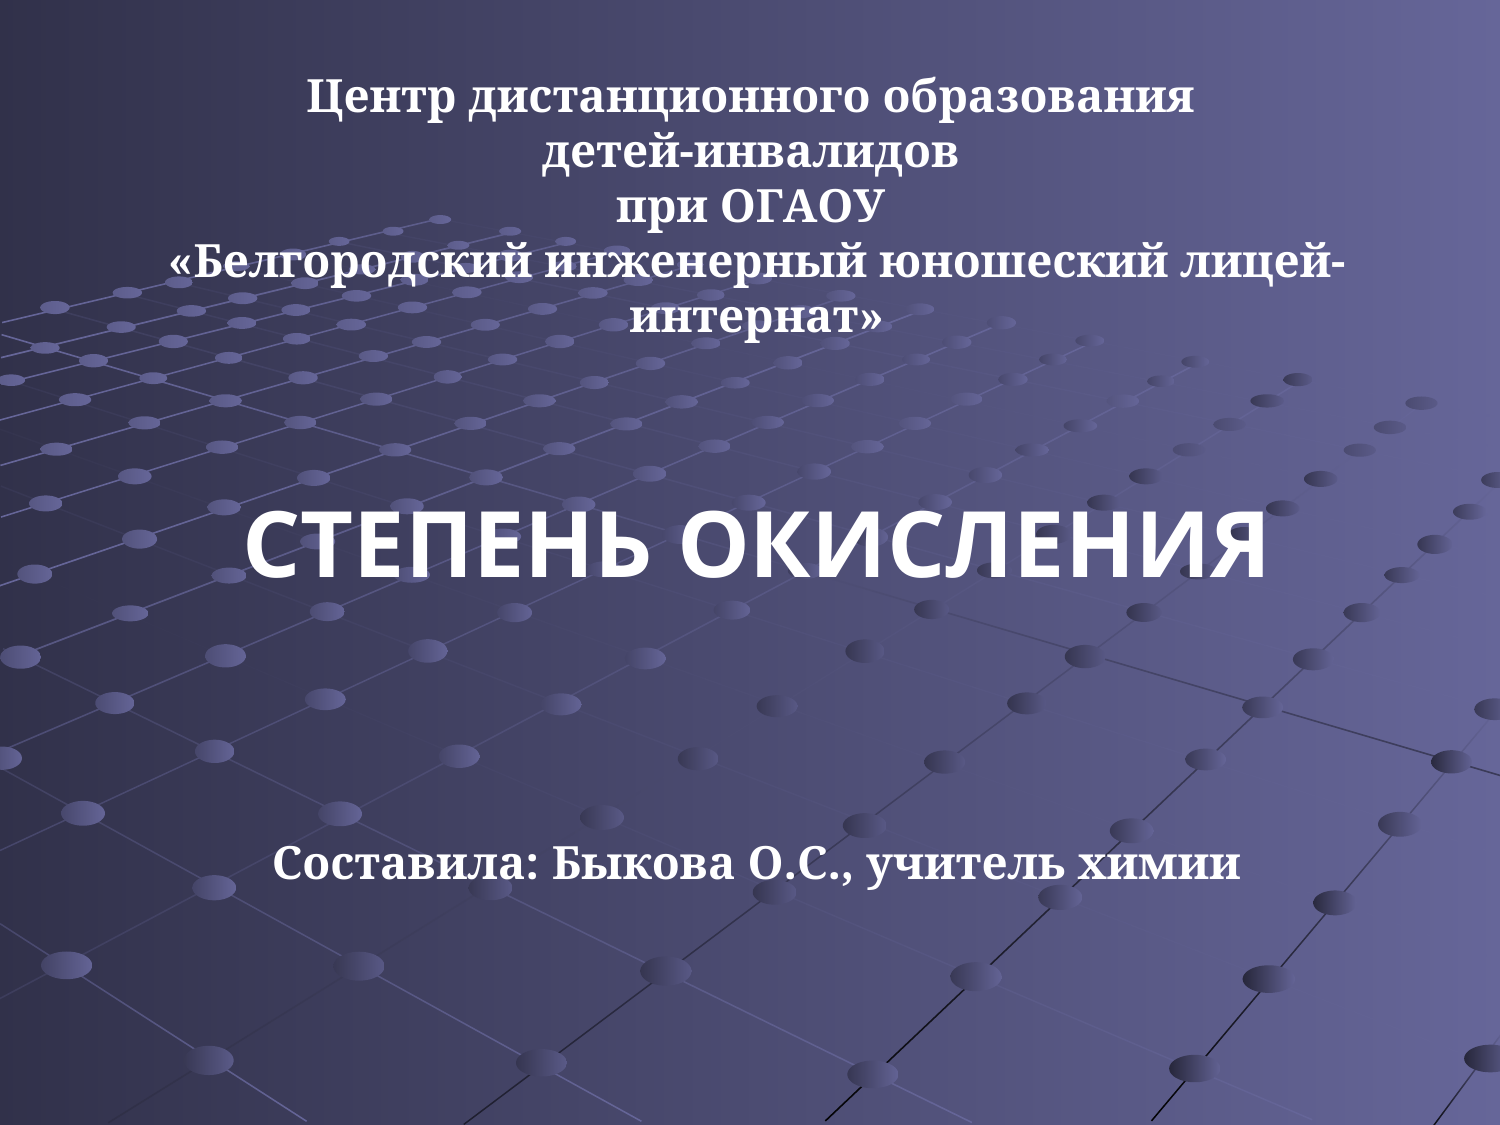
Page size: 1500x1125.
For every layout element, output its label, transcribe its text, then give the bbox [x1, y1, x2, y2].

text_box Центр дистанционного образования детей-инвалидов при ОГАОУ «Белгородский инженерный юношеский лицей-интернат» [66, 59, 1447, 294]
text_box Составила: Быкова О.С., учитель химии [66, 826, 1447, 1062]
text_box СТЕПЕНЬ ОКИСЛЕНИЯ [67, 478, 1448, 714]
